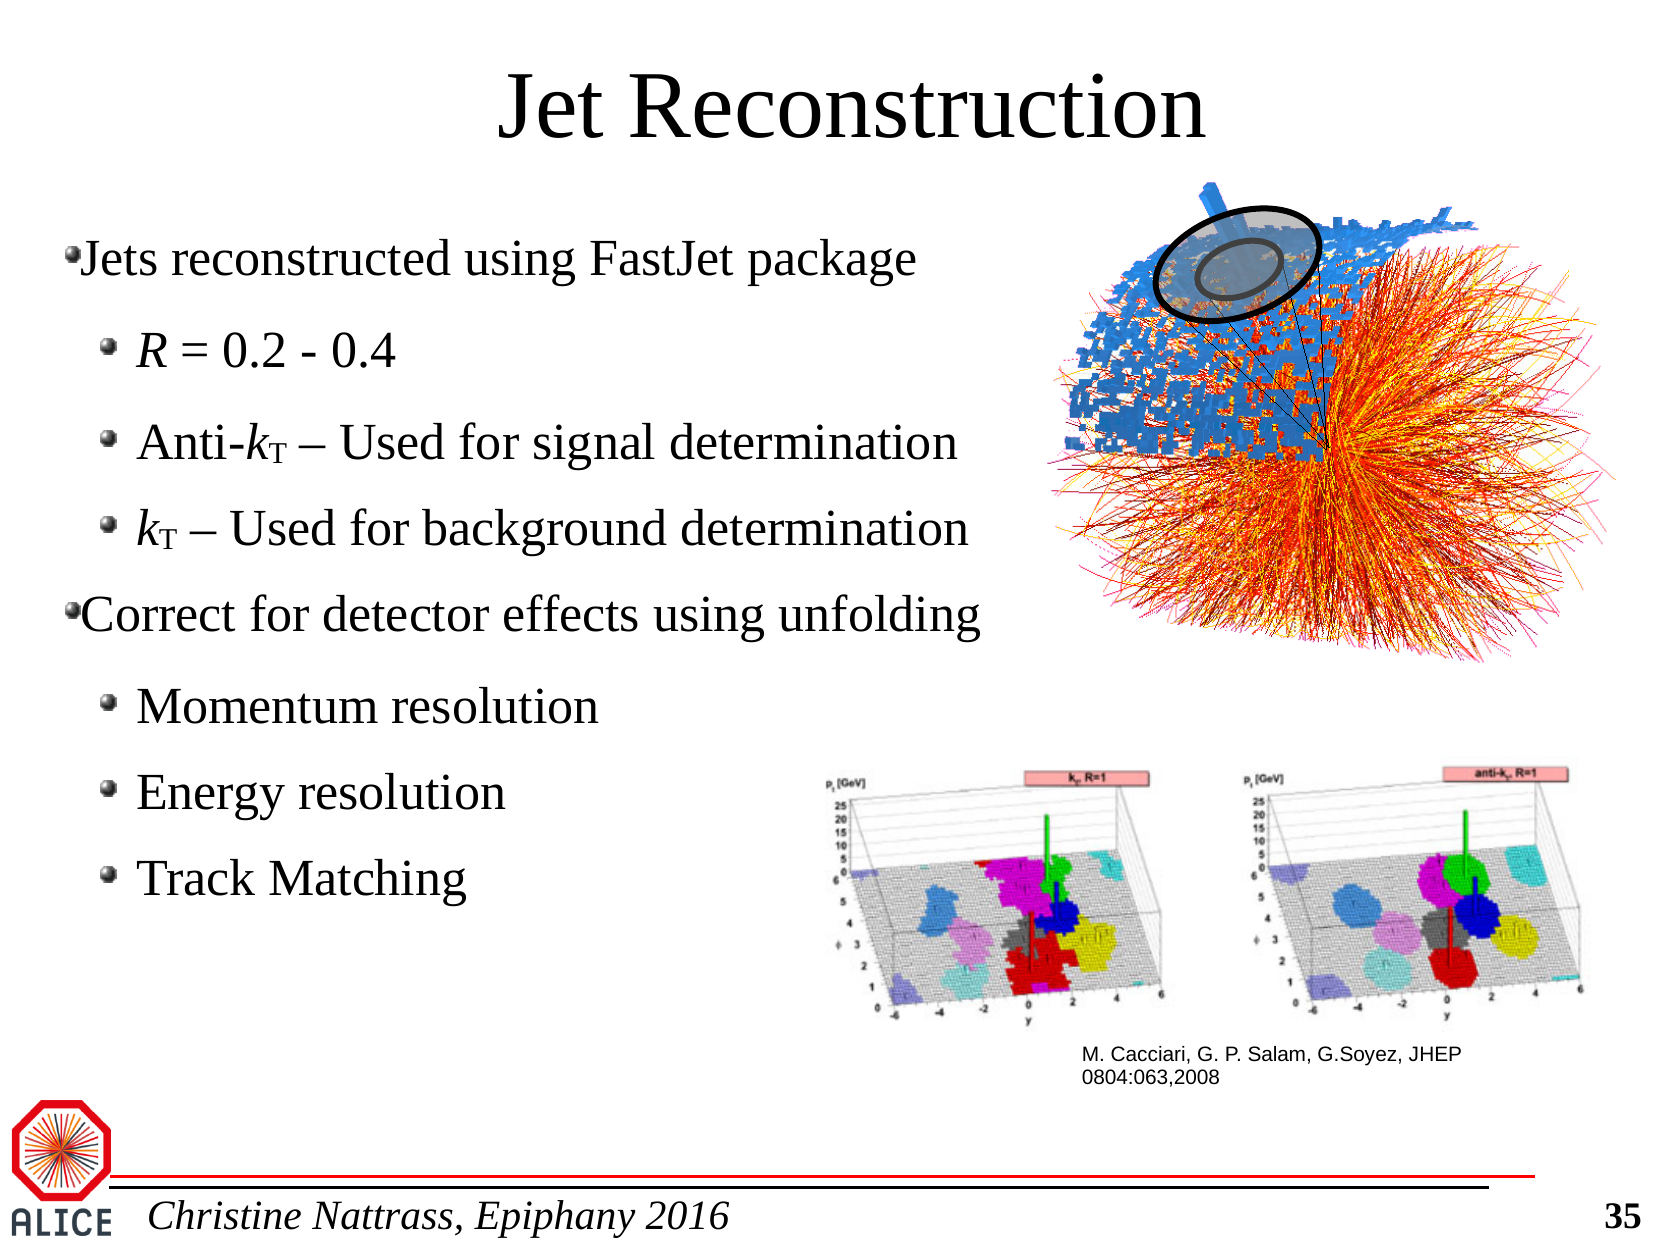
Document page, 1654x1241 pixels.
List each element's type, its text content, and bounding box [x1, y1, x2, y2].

picture [1028, 167, 1629, 683]
text_box [1155, 208, 1320, 322]
picture [11, 1100, 111, 1236]
text_box M. Cacciari, G. P. Salam, G.Soyez, JHEP 0804:063,2008 [1067, 1035, 1621, 1074]
title Jet Reconstruction [99, 59, 1607, 165]
picture [1240, 756, 1591, 1032]
list Jets reconstructed using FastJet package R = 0.2 - 0.4 Anti-kT – Used for signal determination kT – Used for background determination Correct for detector effects using unfolding Momentum resolution Energy resolution Track Matching [50, 216, 1362, 1081]
picture [825, 769, 1175, 1033]
